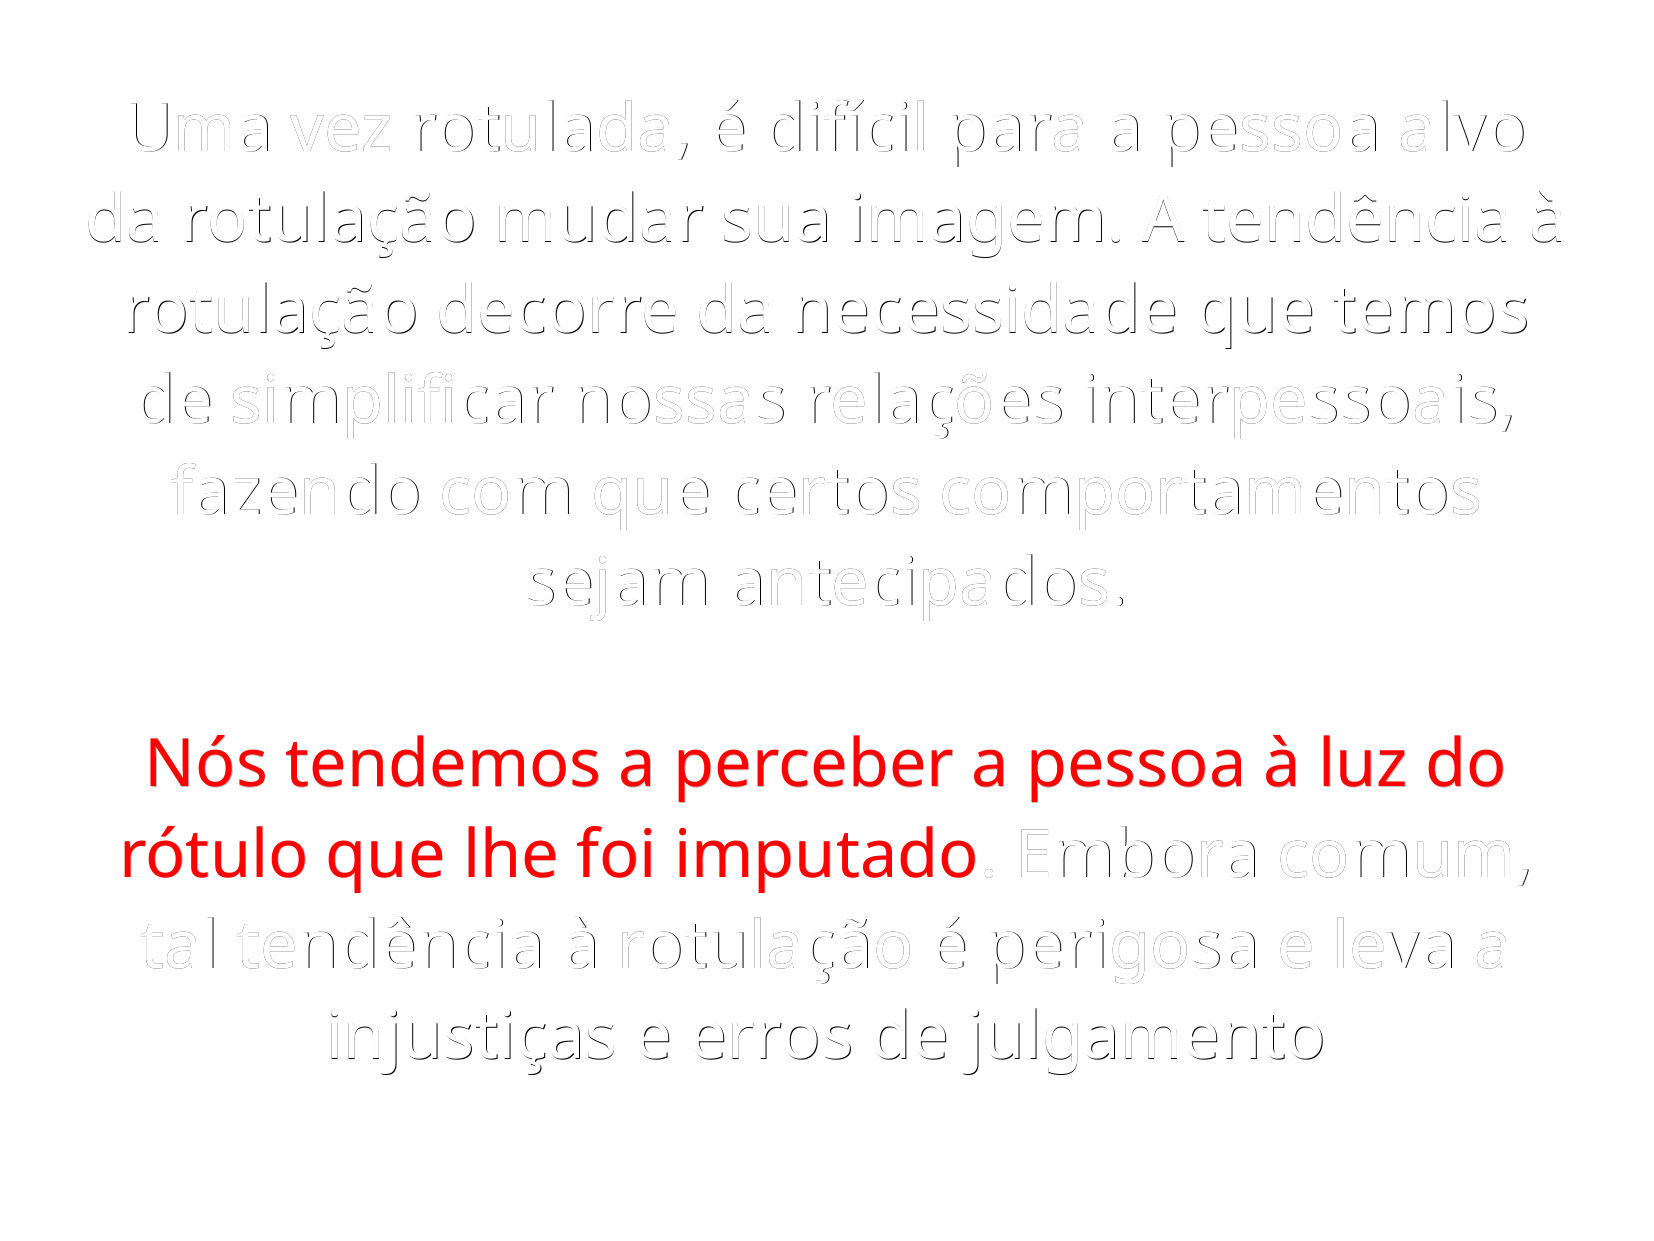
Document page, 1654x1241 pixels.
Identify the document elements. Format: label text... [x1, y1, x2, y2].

subtitle Uma vez rotulada, é difícil para a pessoa alvo da rotulação mudar sua imagem. A tendência à rotulação decorre da necessidade que temos de simplificar nossas relações interpessoais, fazendo com que certos comportamentos sejam antecipados. Nós tendemos a perceber a pessoa à luz do rótulo que lhe foi imputado. Embora comum, tal tendência à rotulação é perigosa e leva a injustiças e erros de julgamento [82, 49, 1571, 1109]
